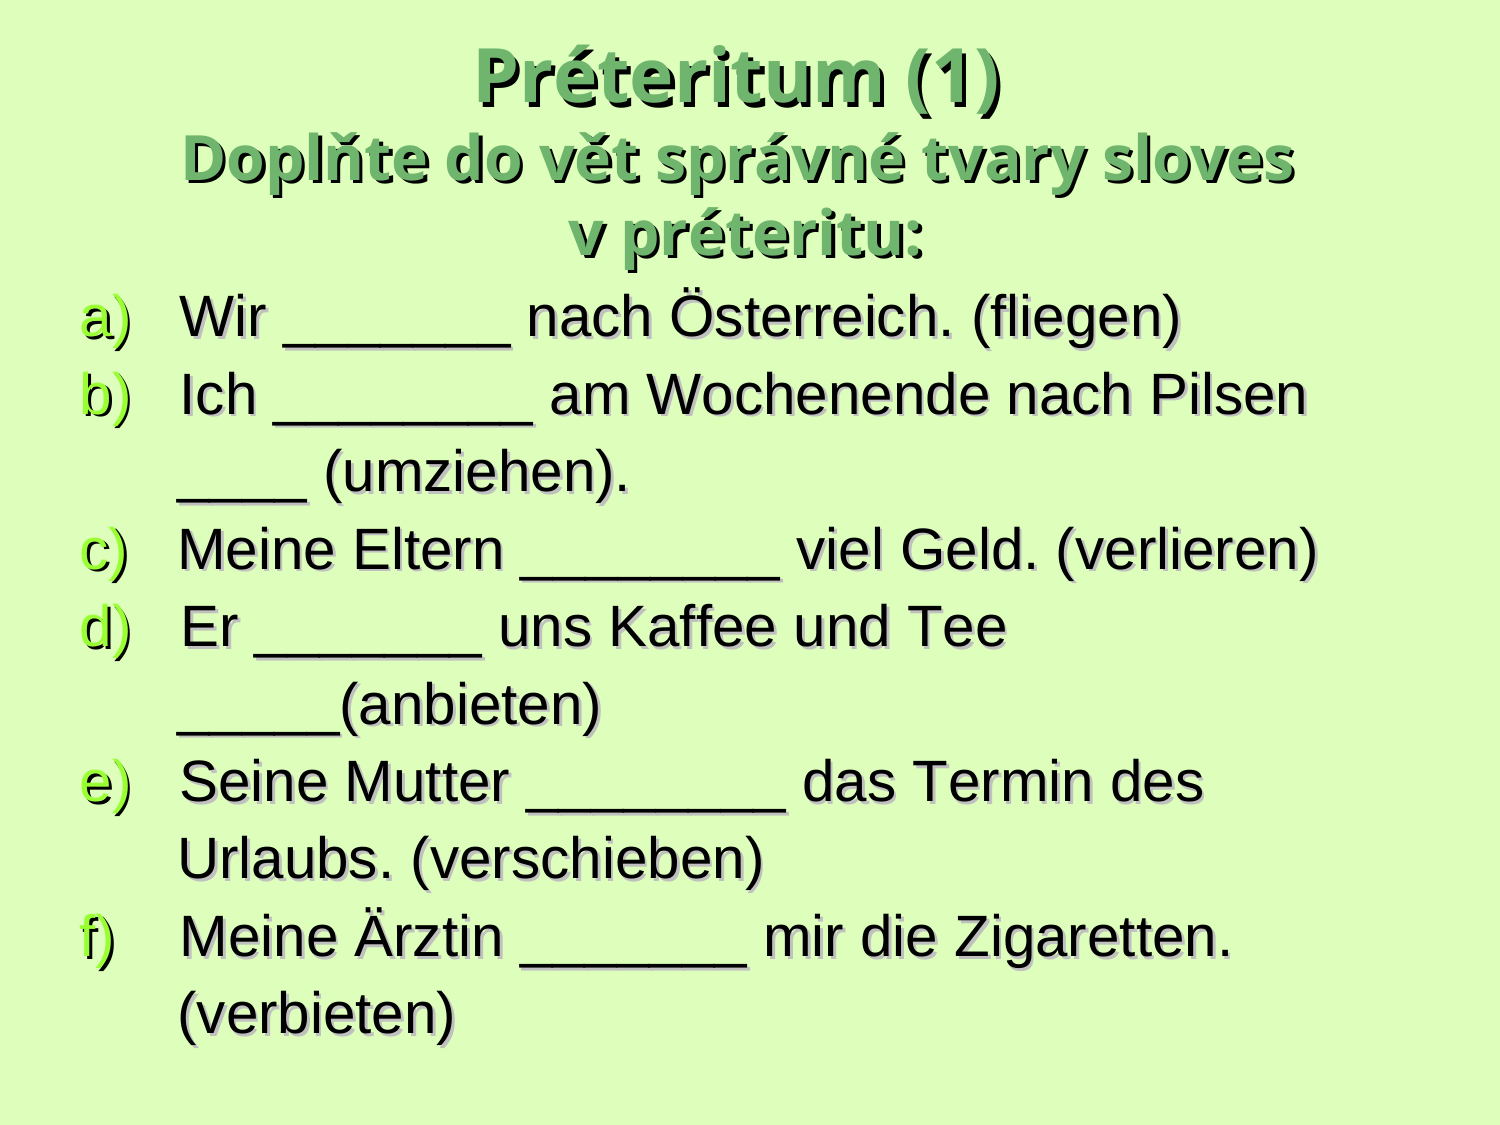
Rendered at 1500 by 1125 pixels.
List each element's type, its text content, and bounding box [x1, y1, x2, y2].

list Wir _______ nach Österreich. (fliegen) Ich ________ am Wochenende nach Pilsen ____ (umziehen). c) Meine Eltern ________ viel Geld. (verlieren) d) Er _______ uns Kaffee und Tee _____(anbieten) Seine Mutter ________ das Termin des Urlaubs. (verschieben) Meine Ärztin _______ mir die Zigaretten. (verbieten) [64, 278, 1451, 1059]
title Préteritum (1) Doplňte do vět správné tvary sloves v préteritu: [41, 20, 1451, 276]
